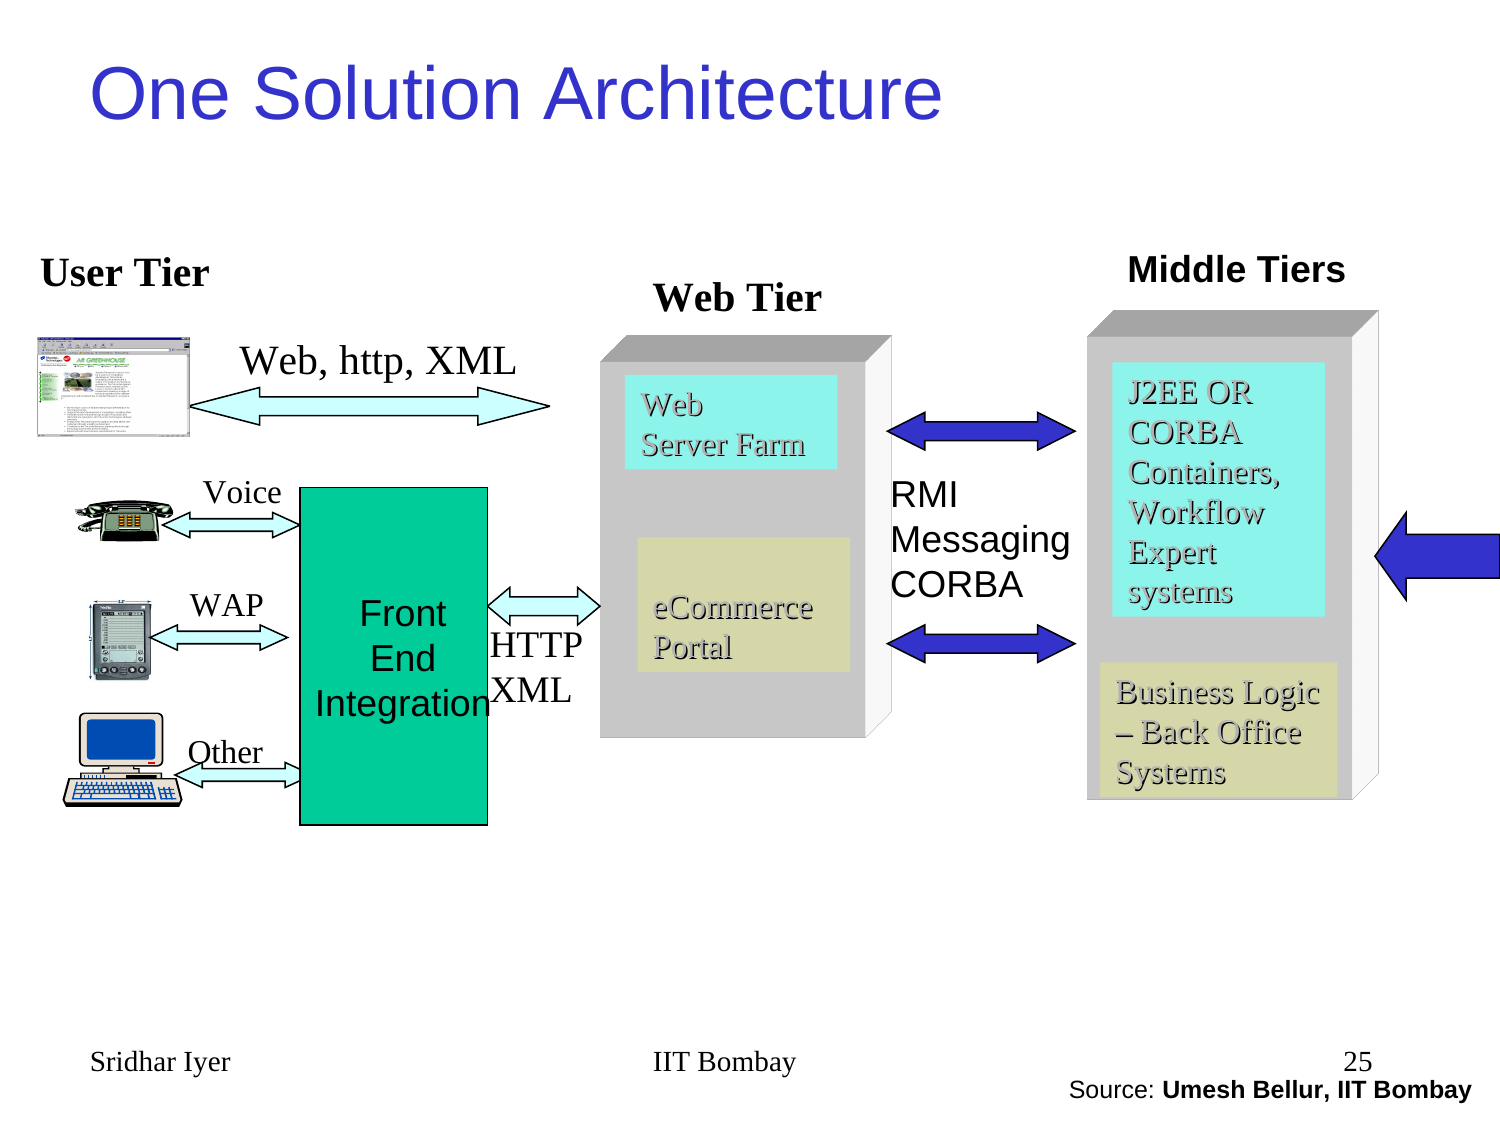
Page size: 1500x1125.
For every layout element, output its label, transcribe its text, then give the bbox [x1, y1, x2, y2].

picture [87, 599, 154, 683]
text_box [162, 513, 299, 538]
picture [62, 712, 183, 807]
text_box Middle Tiers [1112, 237, 1362, 298]
text_box WAP [175, 574, 279, 631]
picture [75, 500, 174, 542]
text_box RMI Messaging CORBA [875, 462, 1086, 613]
text_box [488, 335, 1075, 737]
text_box HTTP XML [488, 612, 613, 718]
picture [37, 337, 190, 437]
text_box [150, 626, 288, 651]
text_box [1087, 310, 1500, 799]
text_box Other [172, 722, 279, 778]
text_box Business Logic – Back Office Systems [1099, 662, 1338, 797]
text_box User Tier [25, 237, 226, 304]
text_box Web Tier [637, 262, 850, 328]
text_box Voice [187, 462, 297, 518]
text_box Front End Integration [299, 487, 488, 825]
text_box Web, http, XML [224, 324, 534, 391]
text_box J2EE OR CORBA Containers, Workflow Expert systems [1112, 362, 1325, 617]
text_box Web Server Farm [624, 374, 838, 470]
text_box [190, 391, 551, 426]
text_box Source: Umesh Bellur, IIT Bombay [1054, 1065, 1488, 1112]
text_box eCommerce Portal [637, 537, 850, 672]
text_box [181, 762, 299, 788]
title One Solution Architecture [75, 0, 1351, 188]
